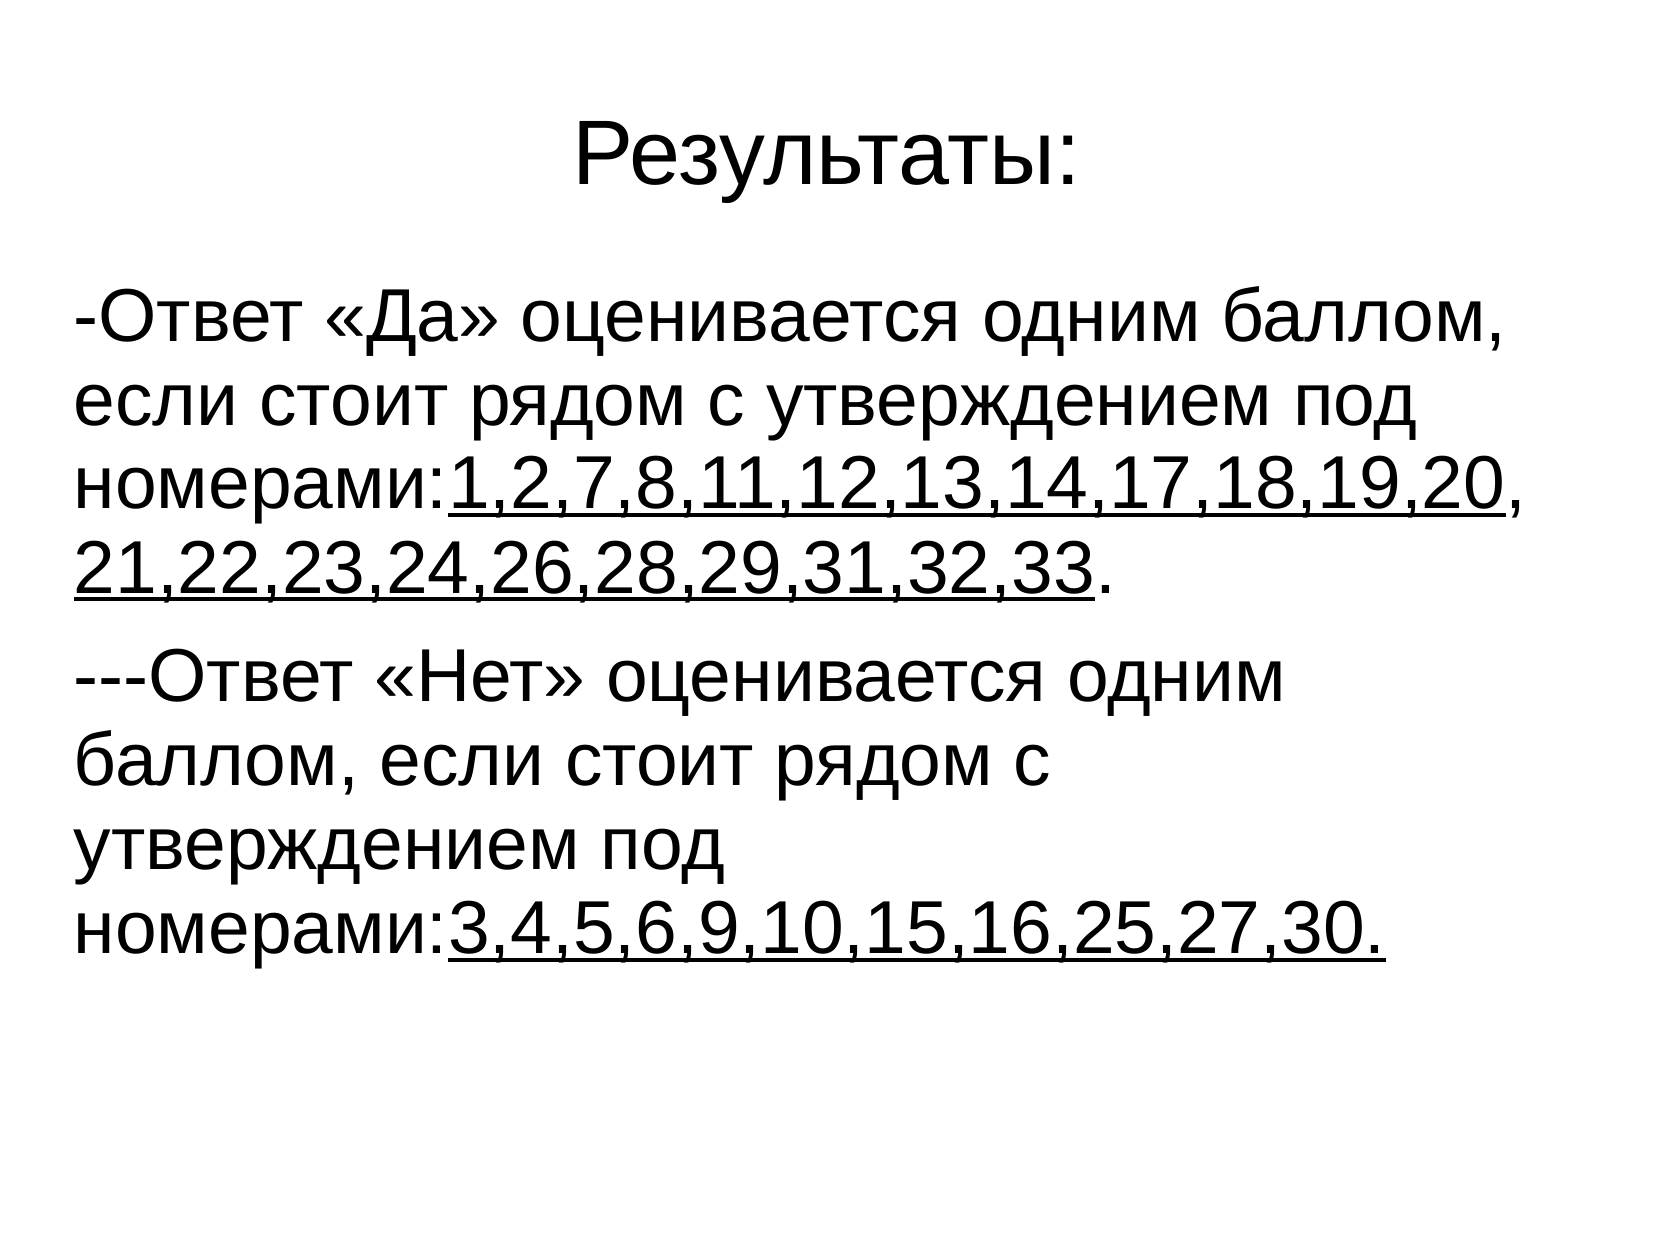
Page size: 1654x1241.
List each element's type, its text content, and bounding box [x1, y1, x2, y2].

table_header [1556, 290, 1571, 348]
text_box -Ответ «Да» оценивается одним баллом, если стоит рядом с утверждением под номерами:1,2,7,8,11,12,13,14,17,18,19,20,21,22,23,24,26,28,29,31,32,33. ---Ответ «Нет» оценивается одним баллом, если стоит рядом с утверждением под номерами:3,4,5,6,9,10,15,16,25,27,30. [59, 265, 1556, 1025]
title Результаты: [82, 49, 1571, 257]
